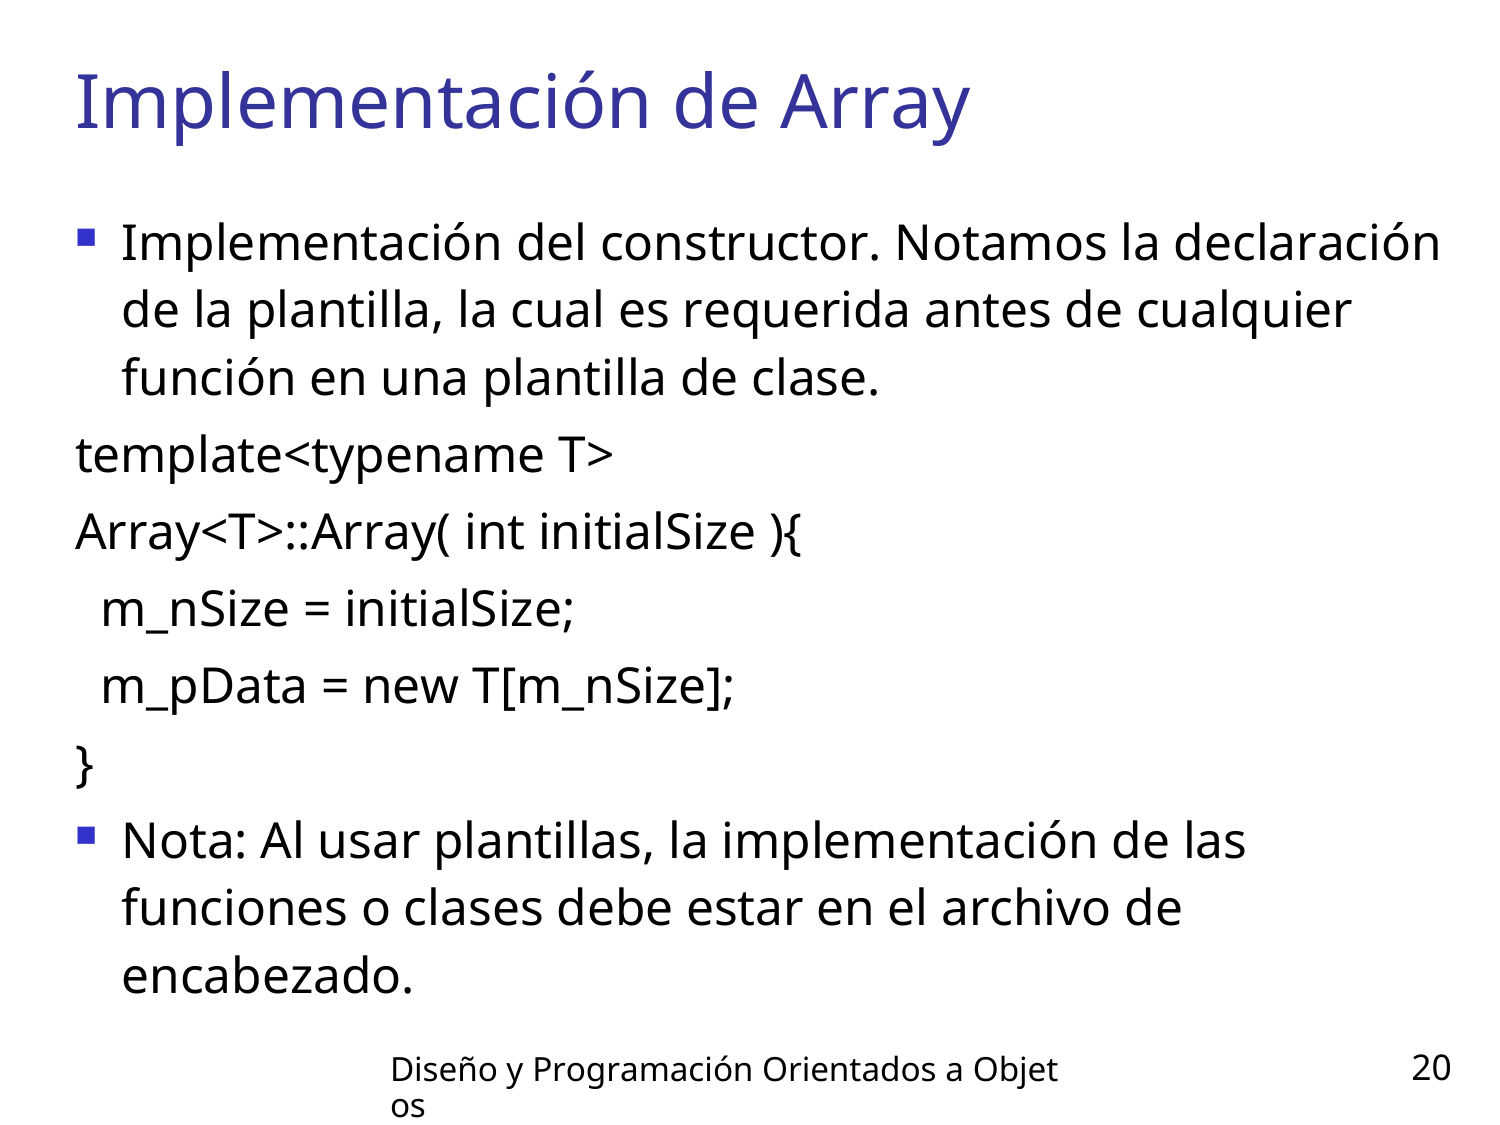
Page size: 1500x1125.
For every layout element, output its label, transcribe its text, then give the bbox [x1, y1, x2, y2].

list Implementación del constructor. Notamos la declaración de la plantilla, la cual es requerida antes de cualquier función en una plantilla de clase. template<typename T> Array<T>::Array( int initialSize )‏{ m_nSize = initialSize; m_pData = new T[m_nSize]; } Nota: Al usar plantillas, la implementación de las funciones o clases debe estar en el archivo de encabezado. [75, 207, 1462, 1013]
title Implementación de Array [75, 18, 1466, 181]
